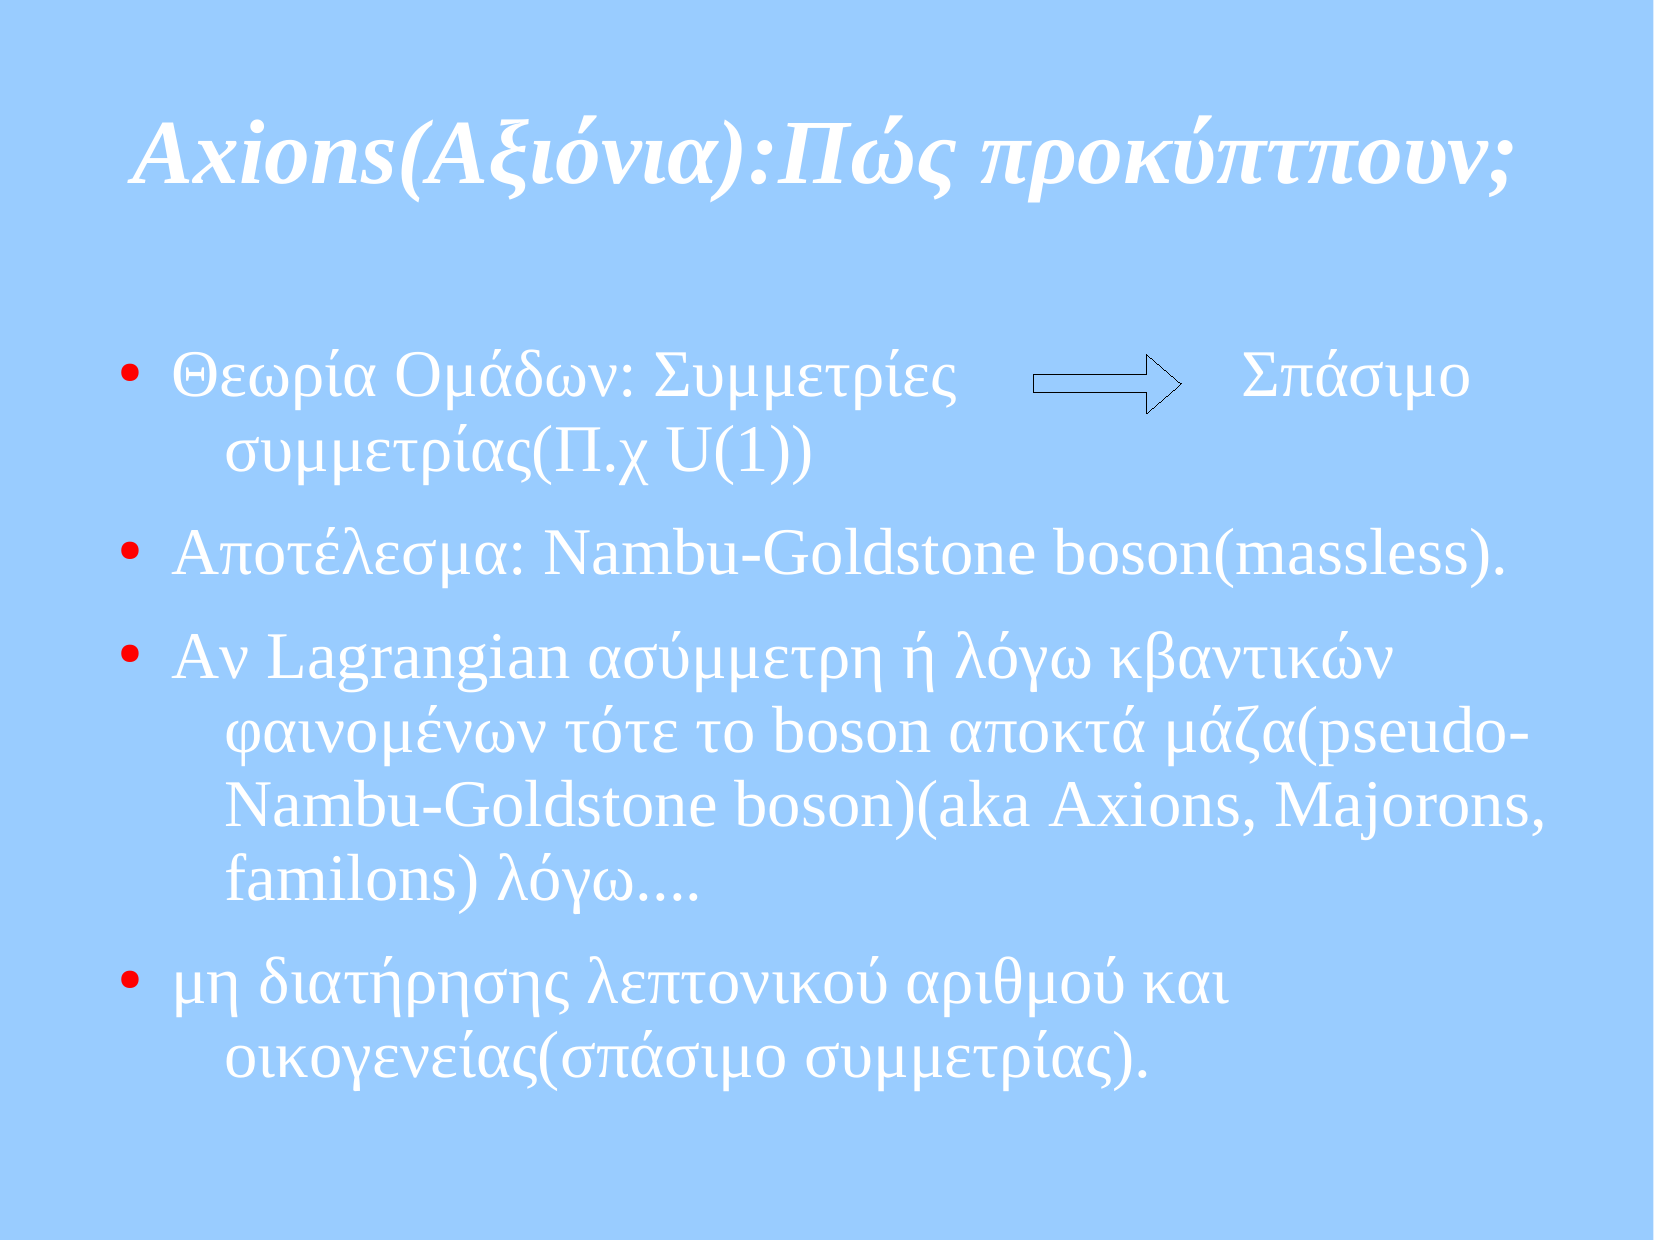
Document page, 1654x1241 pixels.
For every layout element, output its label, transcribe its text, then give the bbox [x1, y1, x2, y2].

title Axions(Αξιόνια):Πώς προκύπτπουν; [82, 56, 1571, 250]
list Θεωρία Ομάδων: Συμμετρίες Σπάσιμο συμμετρίας(Π.χ U(1)) Αποτέλεσμα: Nambu-Goldstone boson(massless). Αν Lagrangian ασύμμετρη ή λόγω κβαντικών φαινομένων τότε το boson αποκτά μάζα(pseudo-Nambu-Goldstone boson)(aka Αxions, Majorons, familons) λόγω.... μη διατήρησης λεπτονικού αριθμού και οικογενείας(σπάσιμο συμμετρίας). [82, 337, 1571, 1093]
text_box [1033, 354, 1182, 414]
